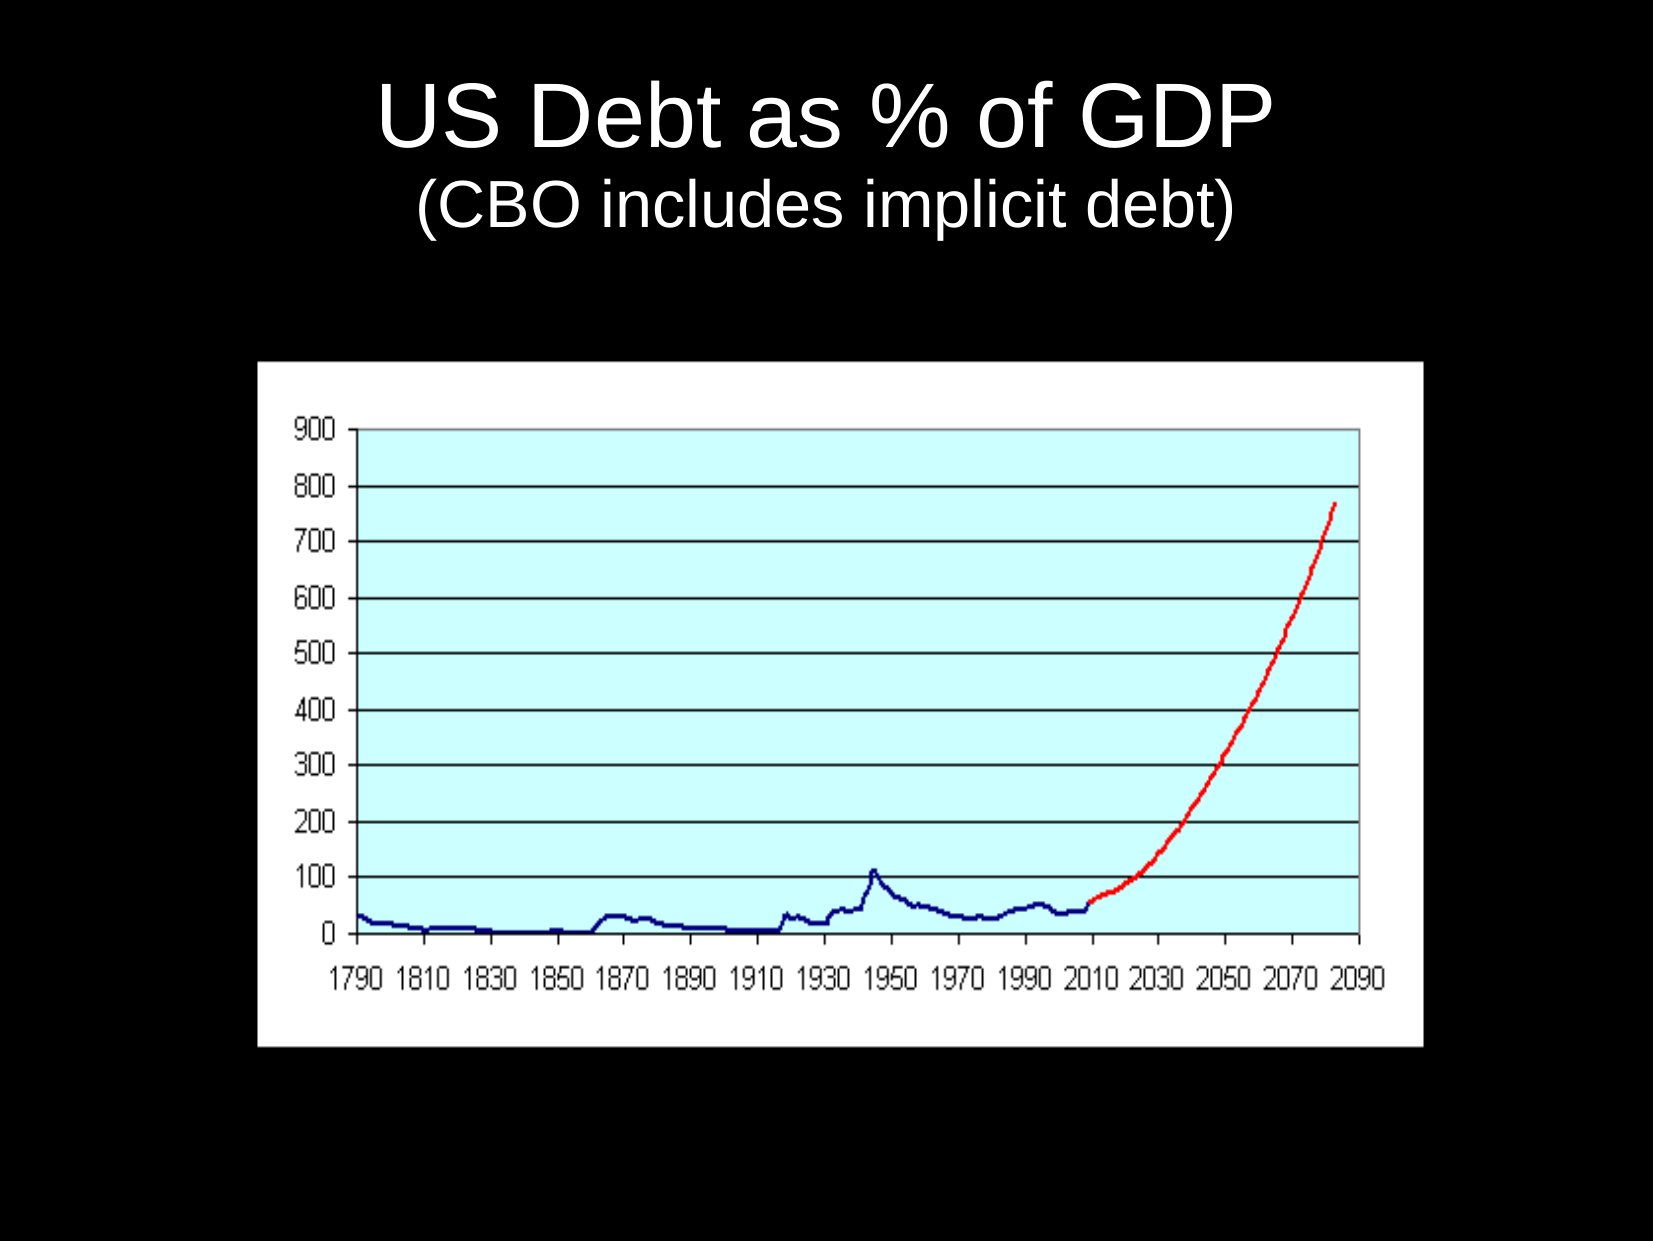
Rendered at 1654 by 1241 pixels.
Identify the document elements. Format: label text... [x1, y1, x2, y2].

picture [256, 360, 1426, 1051]
title US Debt as % of GDP (CBO includes implicit debt) [82, 56, 1571, 250]
